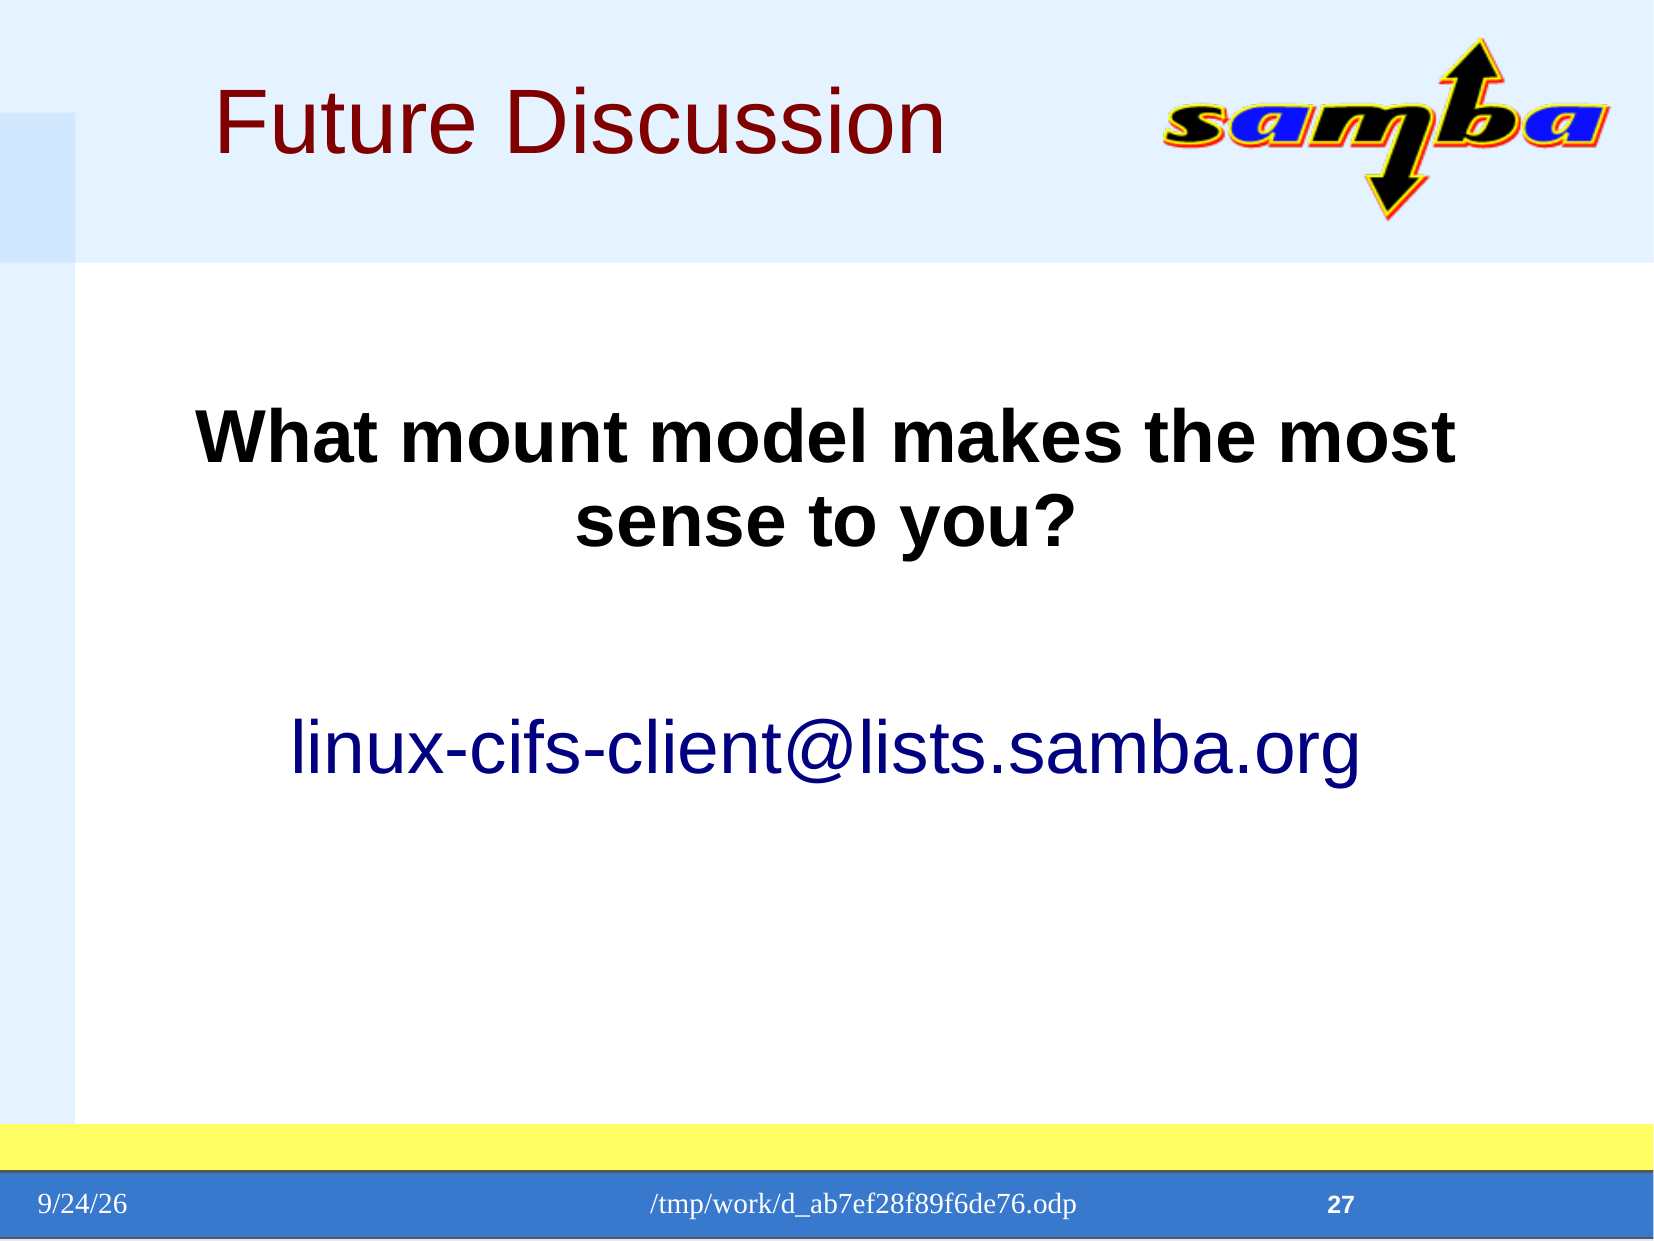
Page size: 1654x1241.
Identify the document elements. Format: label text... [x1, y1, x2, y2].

title Future Discussion [0, 0, 1163, 245]
list What mount model makes the most sense to you? linux-cifs-client@lists.samba.org [82, 290, 1571, 1088]
picture [0, 1124, 1654, 1241]
picture [1163, 37, 1613, 225]
picture [793, 1227, 799, 1238]
